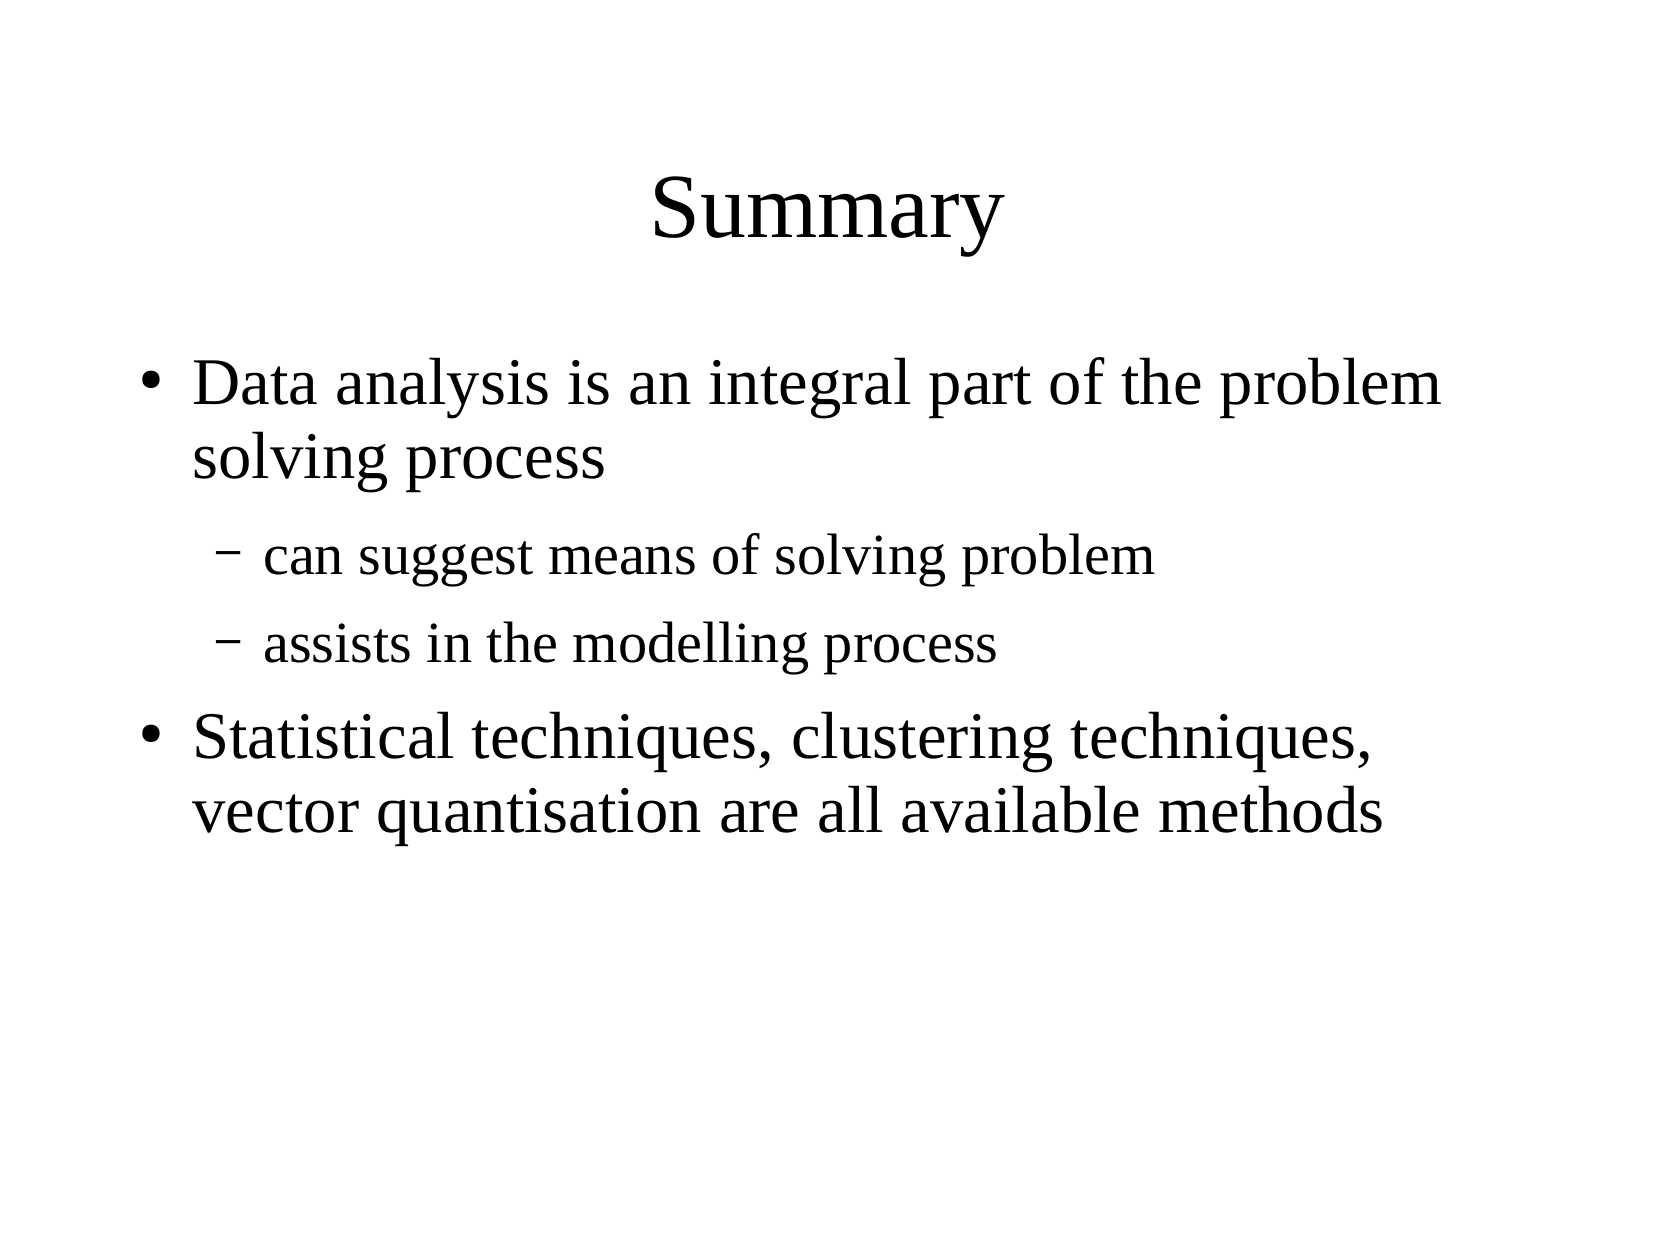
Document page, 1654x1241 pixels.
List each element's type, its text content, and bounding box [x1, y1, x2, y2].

title Summary [121, 102, 1534, 311]
list Data analysis is an integral part of the problem solving process can suggest means of solving problem assists in the modelling process Statistical techniques, clustering techniques, vector quantisation are all available methods [121, 344, 1534, 1127]
